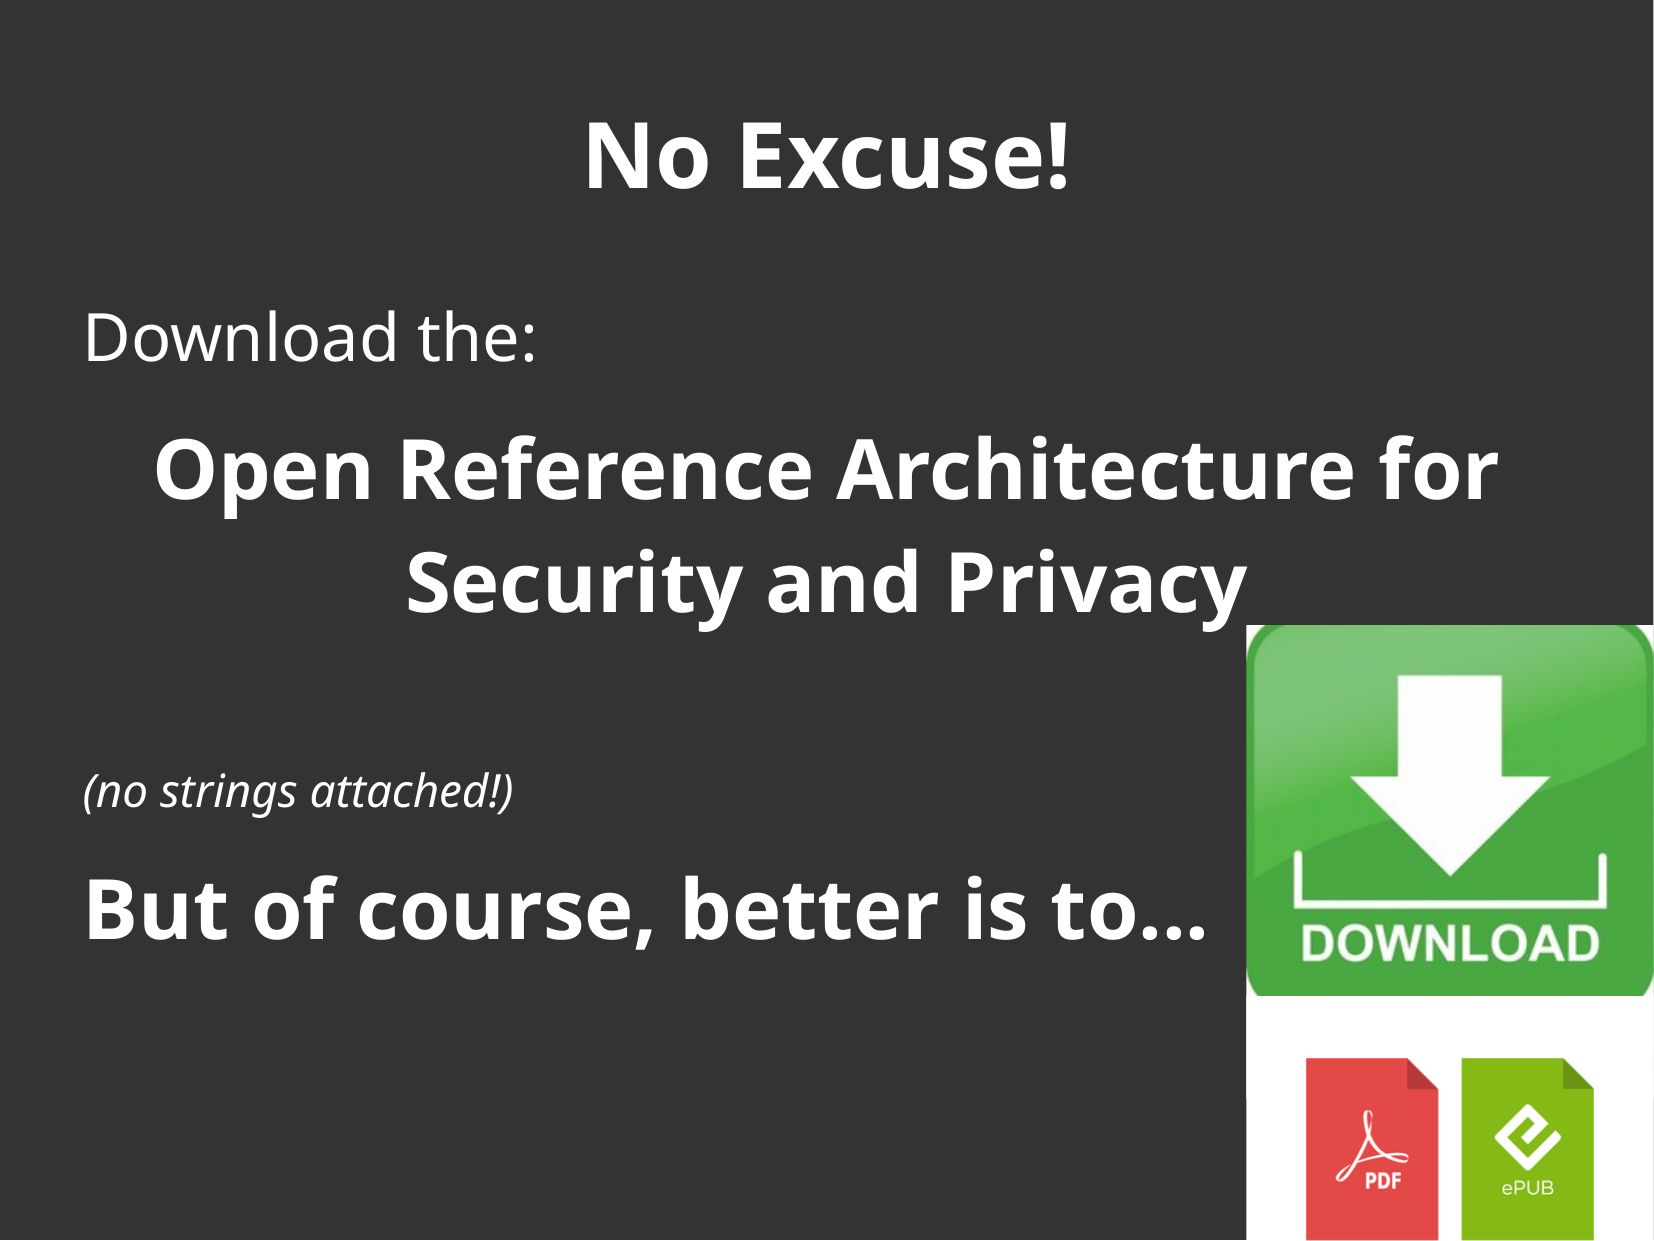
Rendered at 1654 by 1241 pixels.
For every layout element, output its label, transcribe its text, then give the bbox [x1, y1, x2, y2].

list Download the: Open Reference Architecture for Security and Privacy (no strings attached!) But of course, better is to... [82, 290, 1571, 1010]
title No Excuse! [82, 49, 1571, 257]
picture [1246, 625, 1654, 1241]
